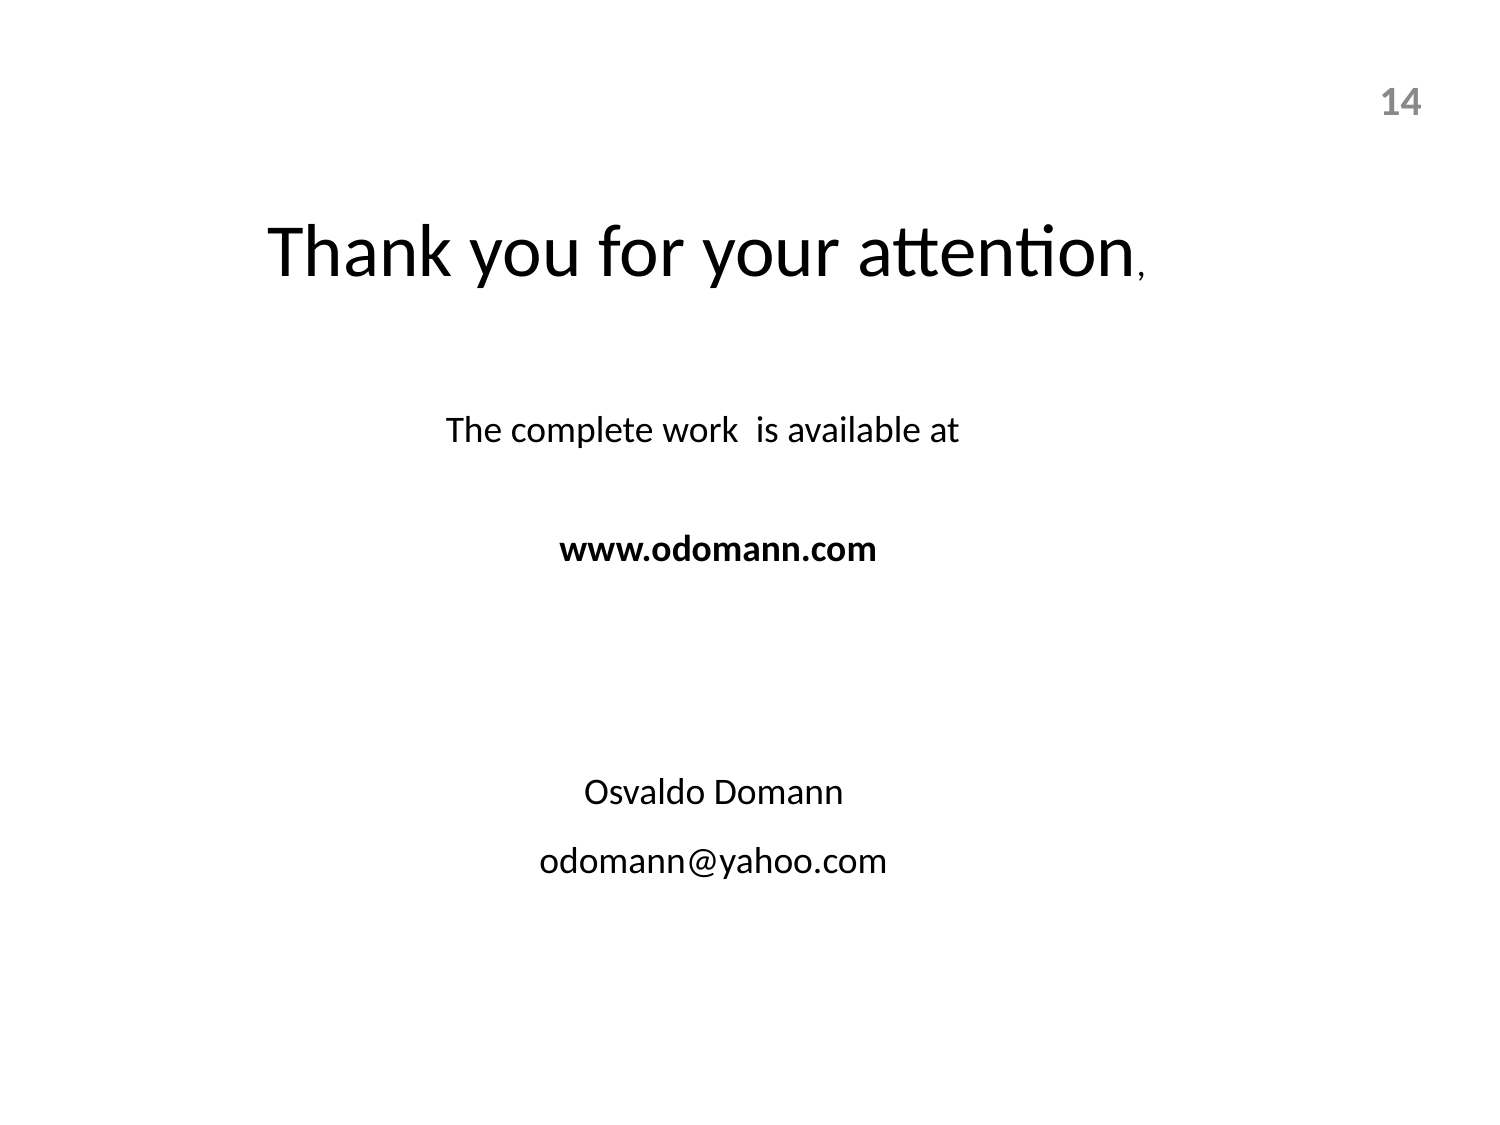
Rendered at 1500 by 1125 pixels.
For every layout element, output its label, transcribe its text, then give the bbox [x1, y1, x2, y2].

text_box The complete work is available at [430, 397, 990, 458]
text_box Osvaldo Domann [569, 759, 863, 820]
text_box [1364, 66, 1443, 127]
text_box www.odomann.com [544, 516, 895, 578]
text_box odomann@yahoo.com [524, 829, 907, 890]
text_box Thank you for your attention, [252, 193, 1180, 300]
